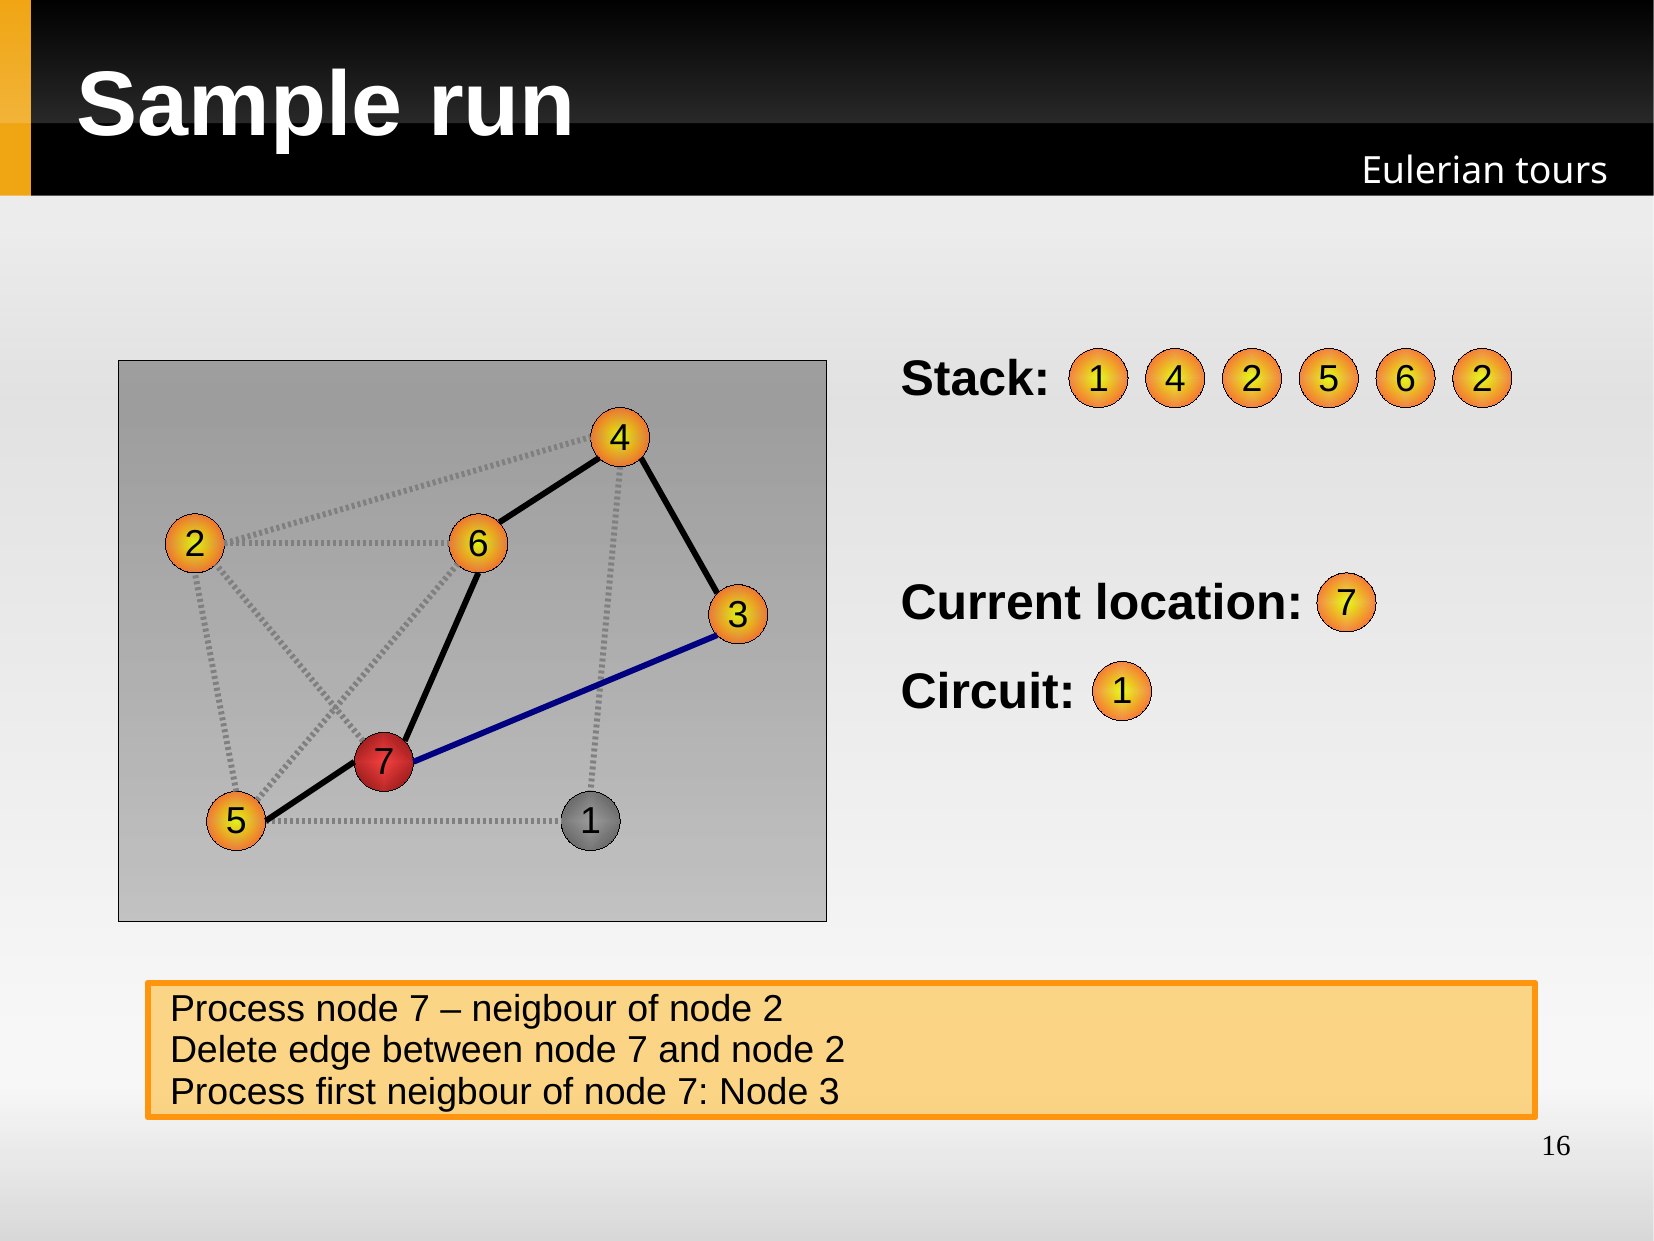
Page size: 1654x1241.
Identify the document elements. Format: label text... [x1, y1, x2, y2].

text_box 5 [206, 791, 266, 851]
text_box 7 [1316, 572, 1377, 632]
title Sample run [76, 0, 1565, 208]
text_box 7 [354, 732, 414, 792]
text_box 6 [1375, 348, 1436, 408]
text_box 1 [561, 791, 621, 851]
text_box 1 [1068, 348, 1129, 408]
text_box Stack: [885, 342, 1123, 414]
text_box 4 [590, 407, 650, 467]
text_box 6 [448, 513, 508, 573]
text_box 3 [708, 584, 768, 644]
text_box 4 [1145, 348, 1205, 408]
text_box Current location: [885, 567, 1359, 638]
text_box [118, 360, 827, 922]
text_box 5 [1299, 348, 1359, 408]
text_box 2 [1222, 348, 1282, 408]
text_box 2 [165, 513, 225, 573]
text_box 1 [1092, 661, 1152, 721]
text_box 2 [1452, 348, 1512, 408]
picture [0, 0, 1654, 1241]
text_box Process node 7 – neigbour of node 2 Delete edge between node 7 and node 2 Process first neigbour of node 7: Node 3 [147, 982, 1536, 1118]
text_box Circuit: [885, 655, 1093, 727]
